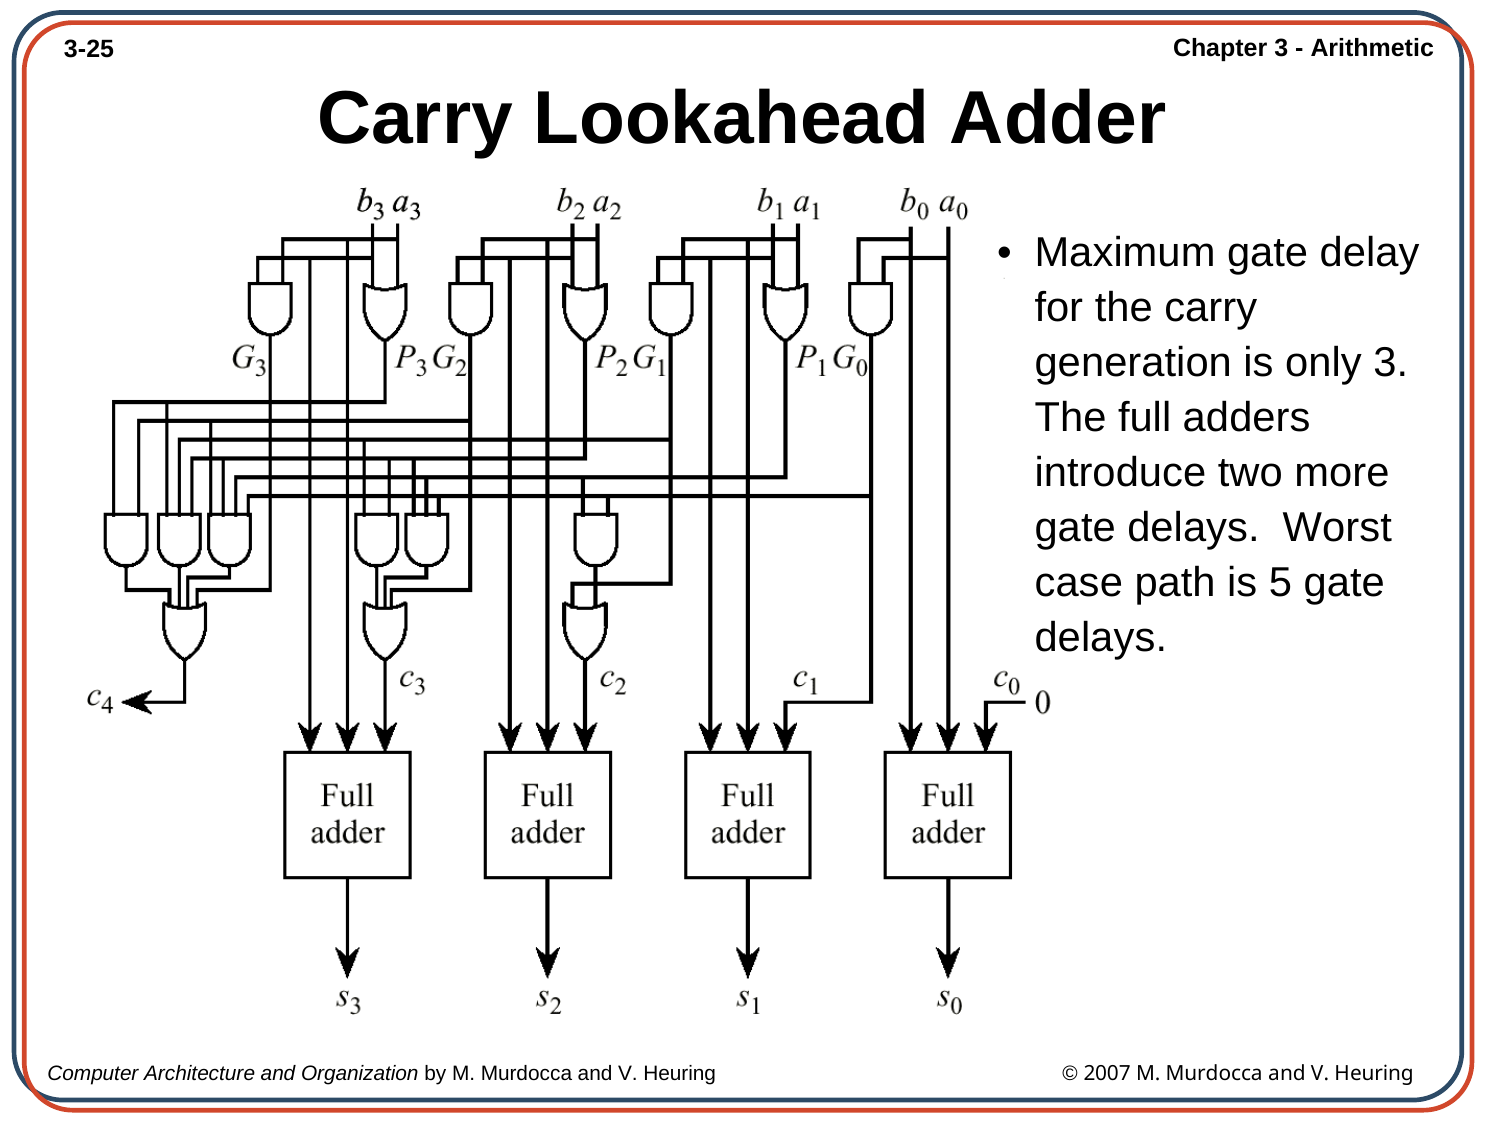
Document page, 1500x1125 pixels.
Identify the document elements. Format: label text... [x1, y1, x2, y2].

title Carry Lookahead Adder [37, 75, 1447, 163]
text_box • Maximum gate delay for the carry generation is only 3. The full adders introduce two more gate delays. Worst case path is 5 gate delays. [962, 212, 1438, 713]
picture [87, 187, 1058, 1015]
